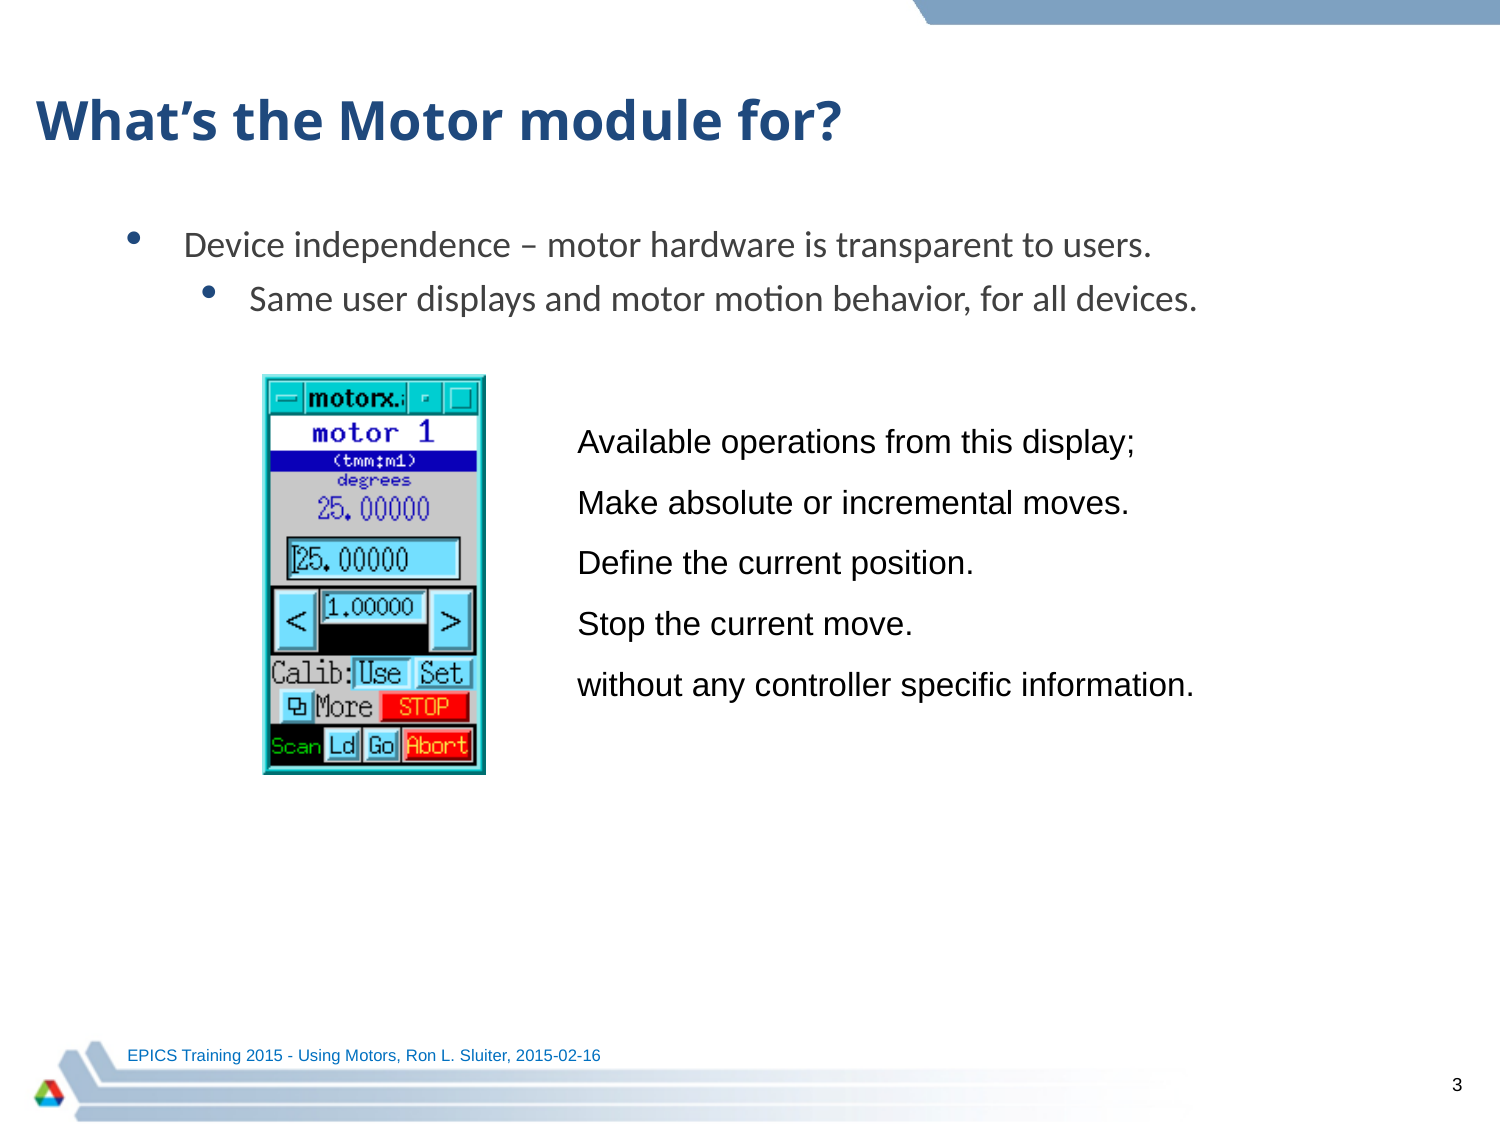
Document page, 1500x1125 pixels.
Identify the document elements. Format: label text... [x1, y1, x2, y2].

text_box Available operations from this display; Make absolute or incremental moves. Define the current position. Stop the current move. without any controller specific information. [562, 412, 1363, 711]
picture [262, 374, 486, 775]
text_box <number> [1412, 1064, 1476, 1125]
title What’s the Motor module for? [21, 78, 1459, 154]
picture [0, 1031, 1500, 1125]
list Device independence – motor hardware is transparent to users. Same user displays and motor motion behavior, for all devices. [112, 212, 1436, 382]
picture [0, 0, 1500, 26]
